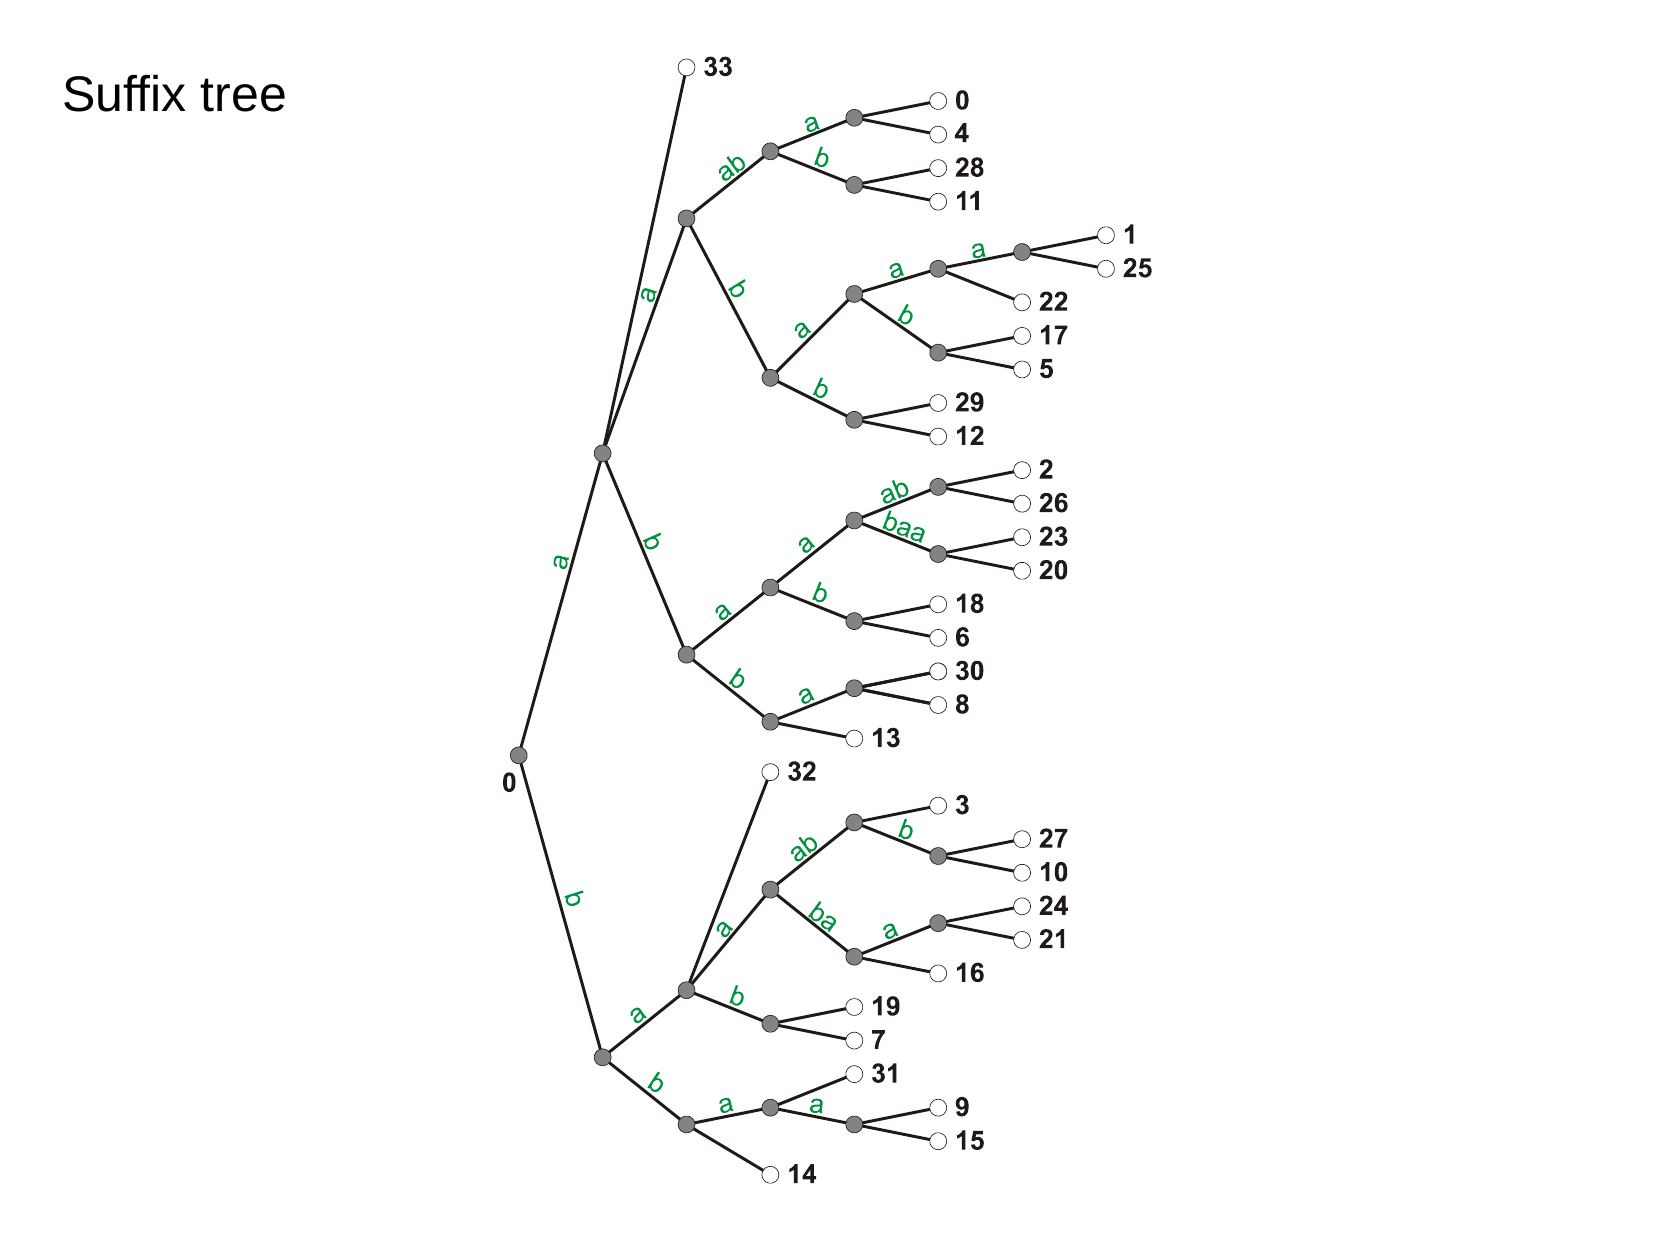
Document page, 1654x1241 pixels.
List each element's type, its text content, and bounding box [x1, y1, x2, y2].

text_box Suffix tree [59, 59, 325, 130]
picture [501, 56, 1152, 1184]
